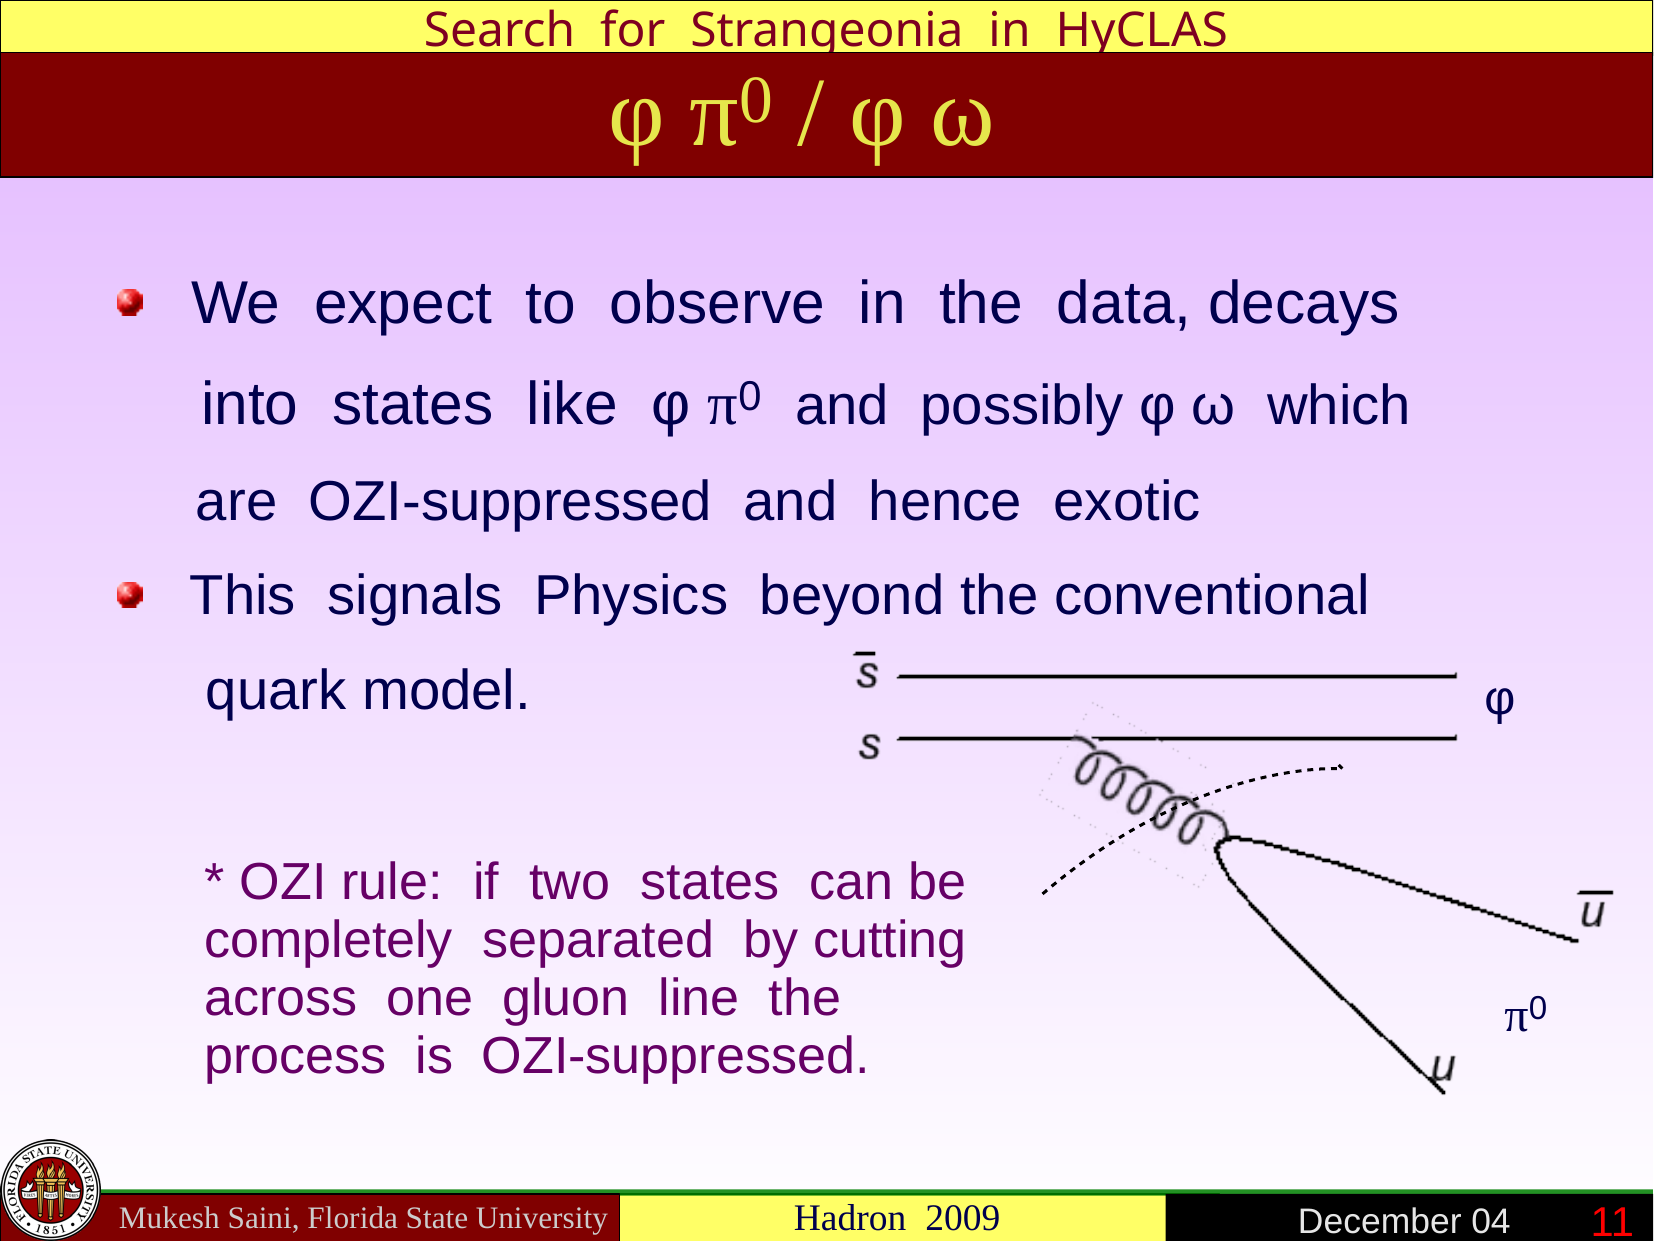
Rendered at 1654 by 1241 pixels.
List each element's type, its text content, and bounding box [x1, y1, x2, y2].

picture [789, 583, 1644, 1146]
picture [0, 1139, 101, 1241]
text_box φ π0 / φ ω [454, 56, 1199, 169]
text_box φ [1469, 663, 1557, 733]
text_box π0 [1489, 980, 1576, 1051]
text_box * OZI rule: if two states can be completely separated by cutting across one gluon line the process is OZI-suppressed. [189, 844, 789, 1124]
text_box We expect to observe in the data, decays into states like φ π0 and possibly φ ω which are OZI-suppressed and hence exotic This signals Physics beyond the conventional quark model. [102, 227, 1514, 793]
